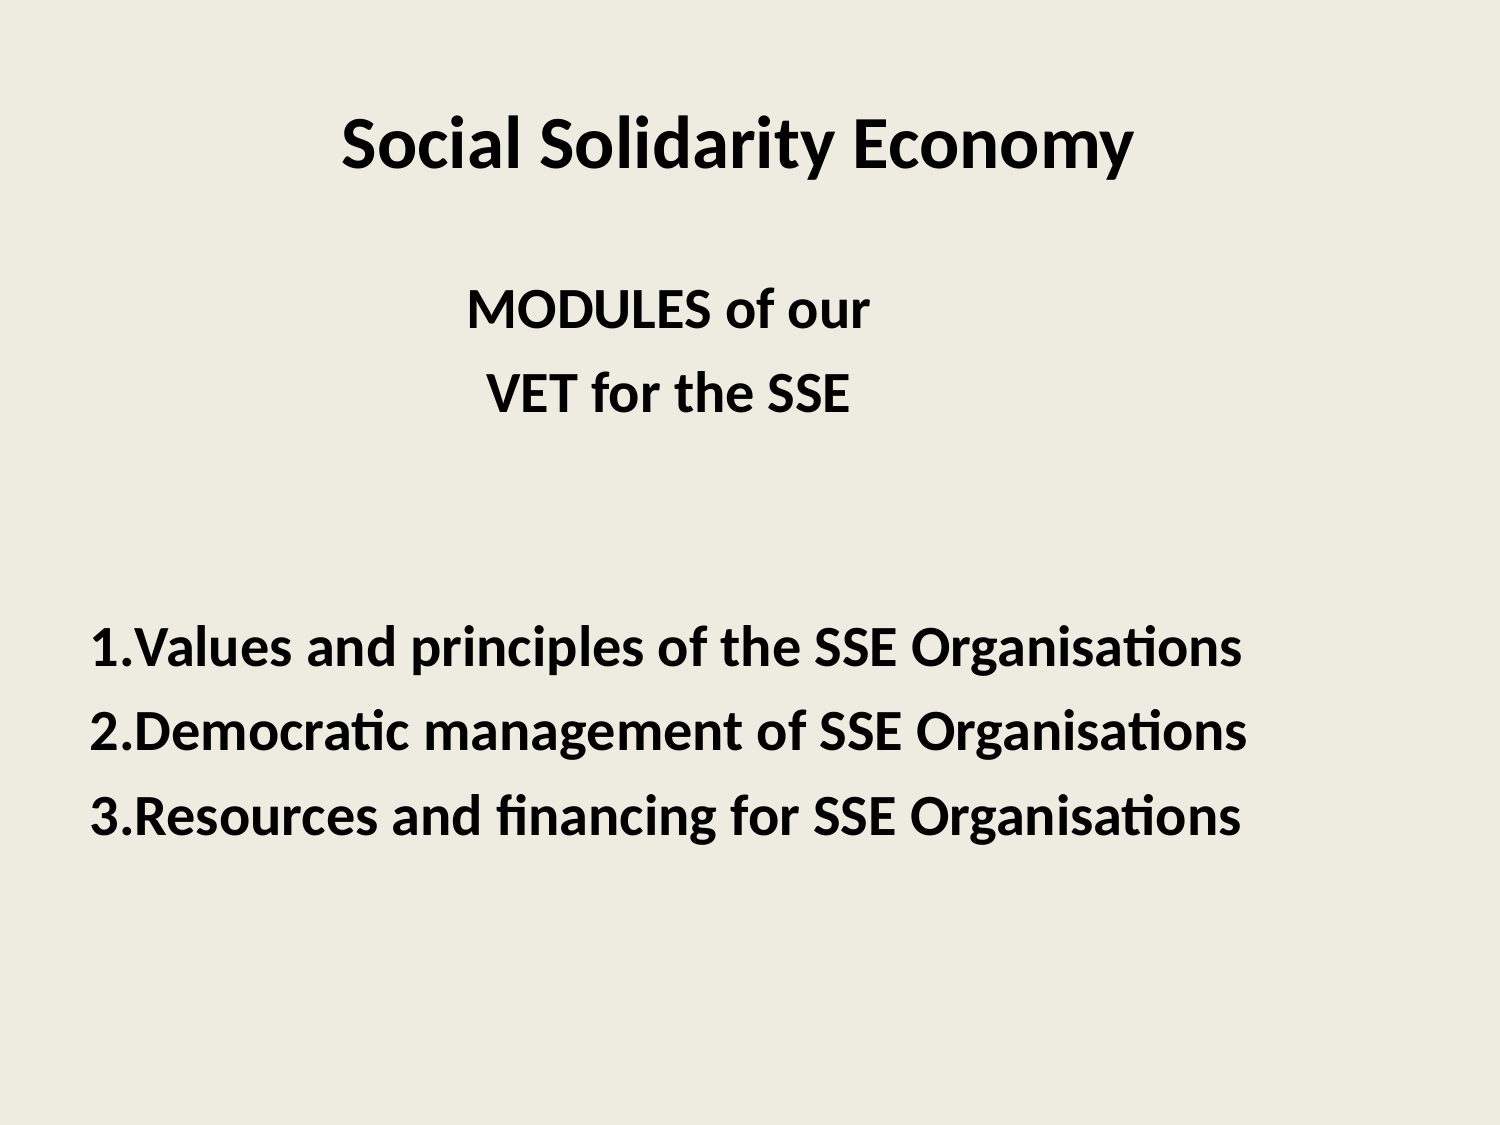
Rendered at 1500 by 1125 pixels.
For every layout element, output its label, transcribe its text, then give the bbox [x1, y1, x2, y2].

text_box Social Solidarity Economy [53, 45, 1426, 233]
text_box MODULES of our VET for the SSE Values and principles of the SSE Organisations Democratic management of SSE Organisations Resources and financing for SSE Organisations [75, 262, 1426, 1005]
